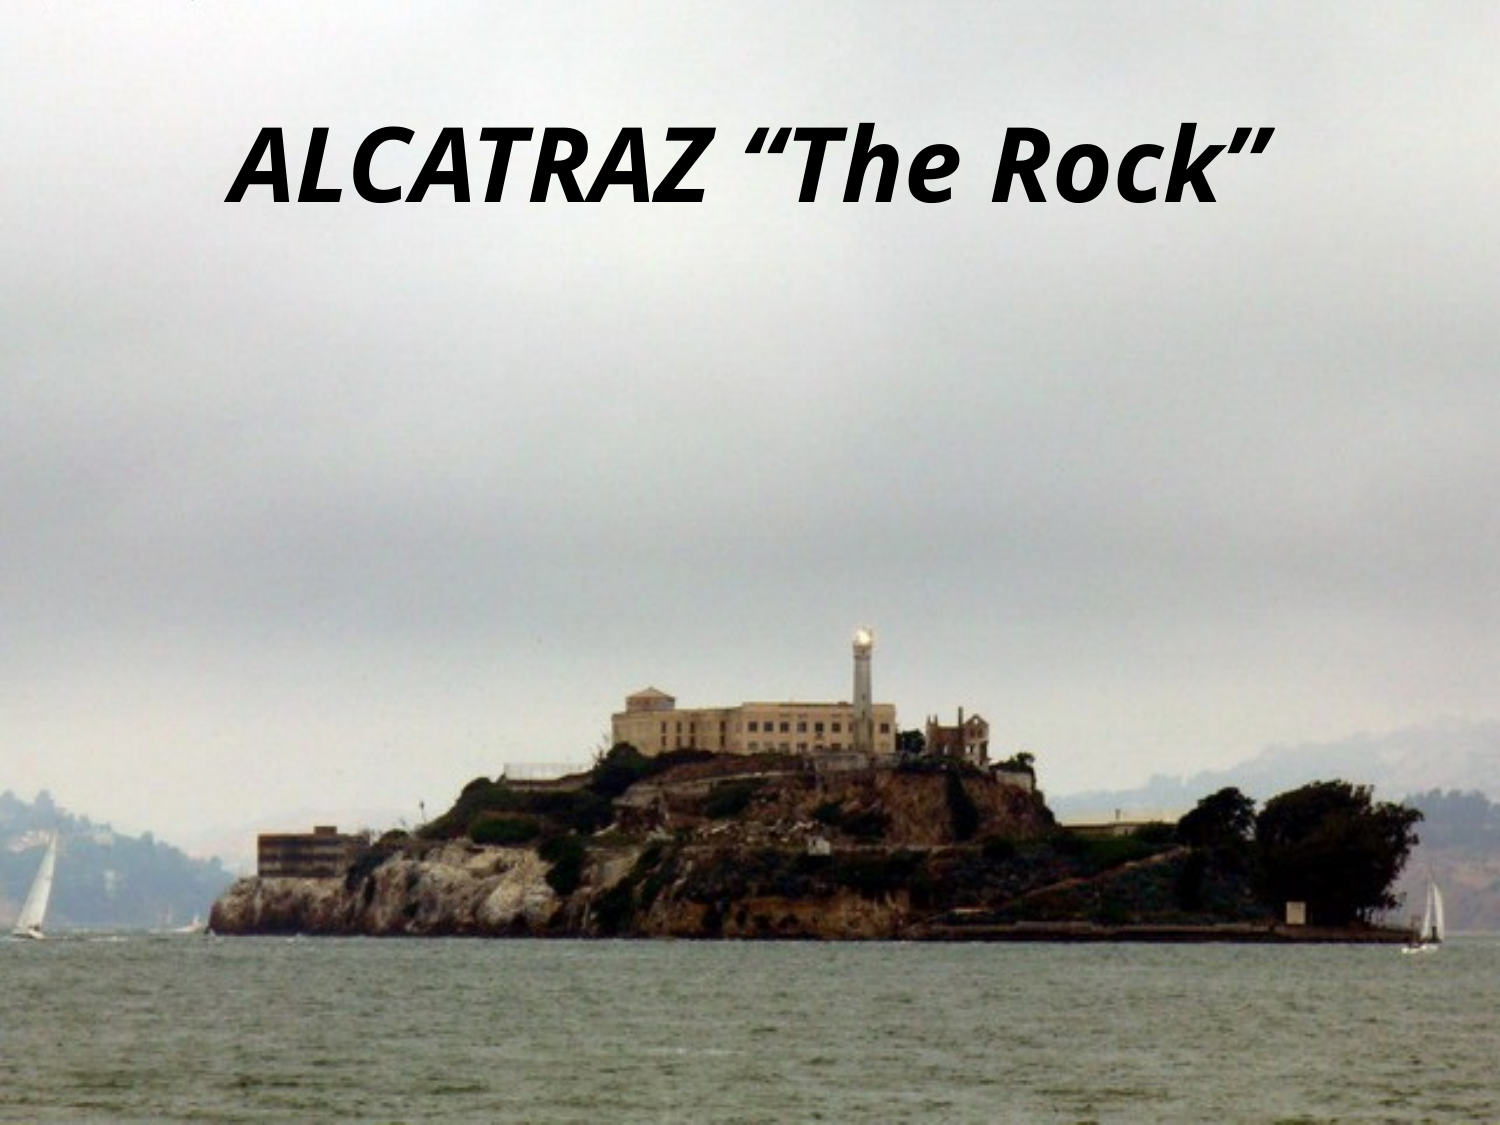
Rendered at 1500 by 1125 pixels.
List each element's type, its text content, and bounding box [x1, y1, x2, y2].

title ALCATRAZ “The Rock” [112, 54, 1388, 268]
picture [0, 0, 1500, 1125]
